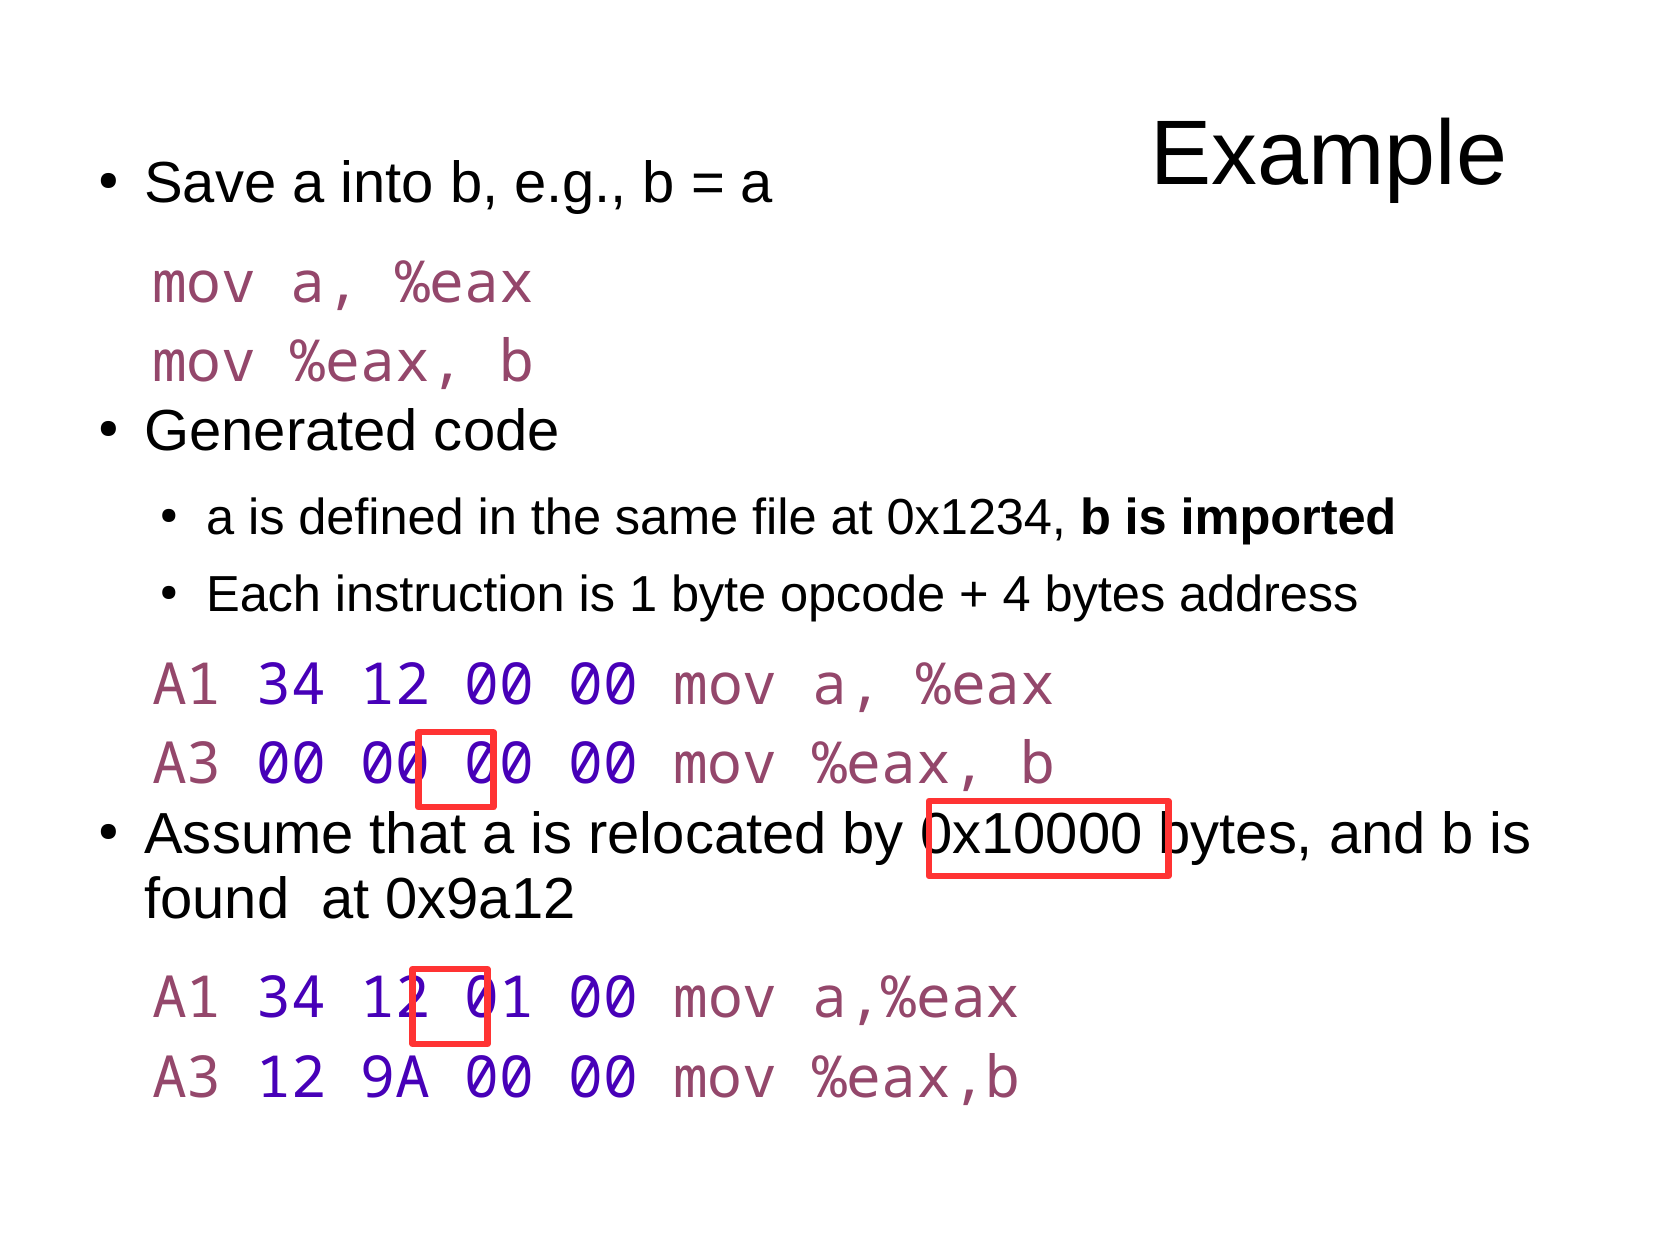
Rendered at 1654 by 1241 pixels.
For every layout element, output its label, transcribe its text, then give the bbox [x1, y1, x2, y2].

title Example [1087, 49, 1571, 150]
list Save a into b, e.g., b = a mov a, %eax mov %eax, b Generated code a is defined in the same file at 0x1234, b is imported Each instruction is 1 byte opcode + 4 bytes address A1 34 12 00 00 mov a, %eax A3 00 00 00 00 mov %eax, b Assume that a is relocated by 0x10000 bytes, and b is found at 0x9a12 A1 34 12 01 00 mov a,%eax A3 12 9A 00 00 mov %eax,b [82, 150, 1571, 1126]
